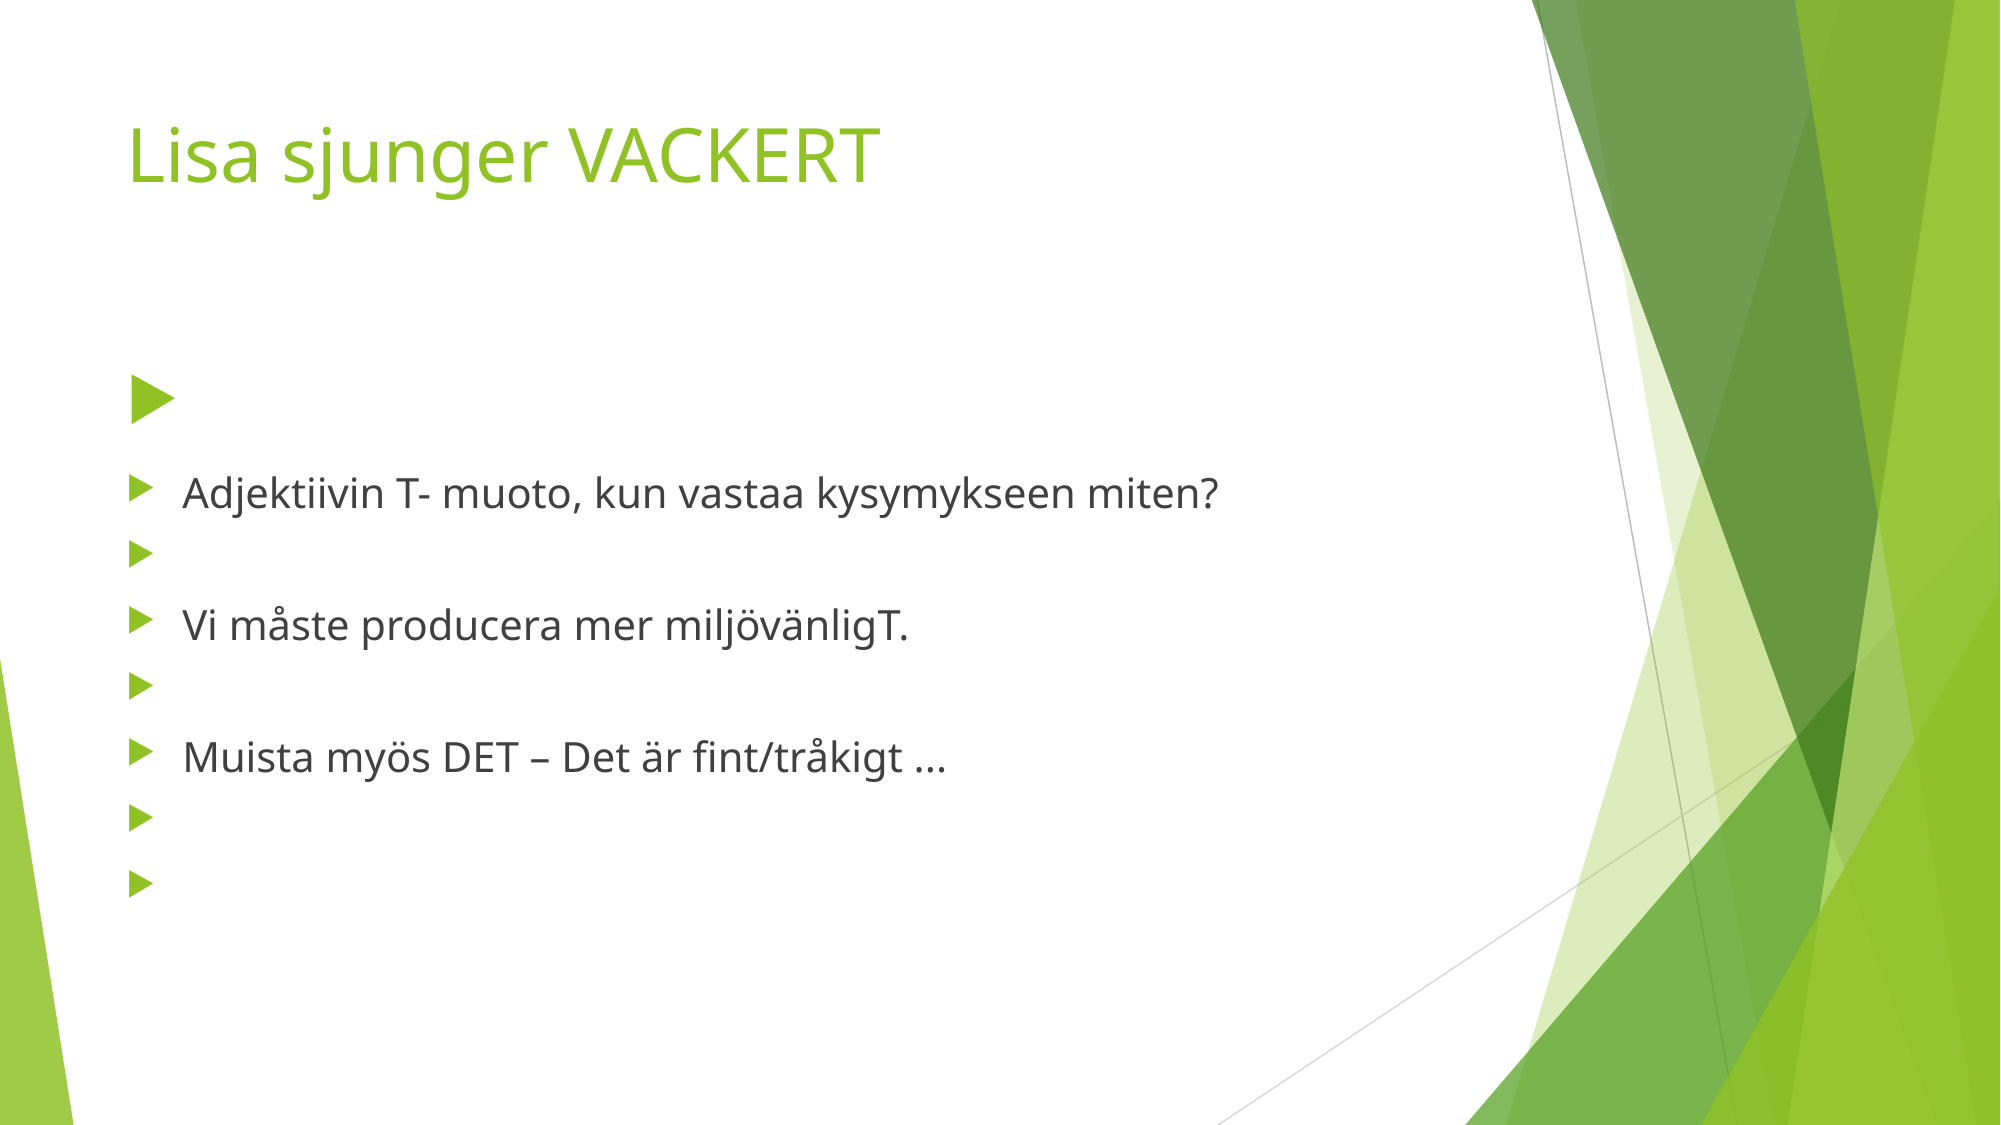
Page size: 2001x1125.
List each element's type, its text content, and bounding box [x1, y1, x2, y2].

title Lisa sjunger VACKERT [111, 99, 1522, 317]
list Adjektiivin T- muoto, kun vastaa kysymykseen miten? Vi måste producera mer miljövänligT. Muista myös DET – Det är fint/tråkigt ... [111, 354, 1522, 992]
